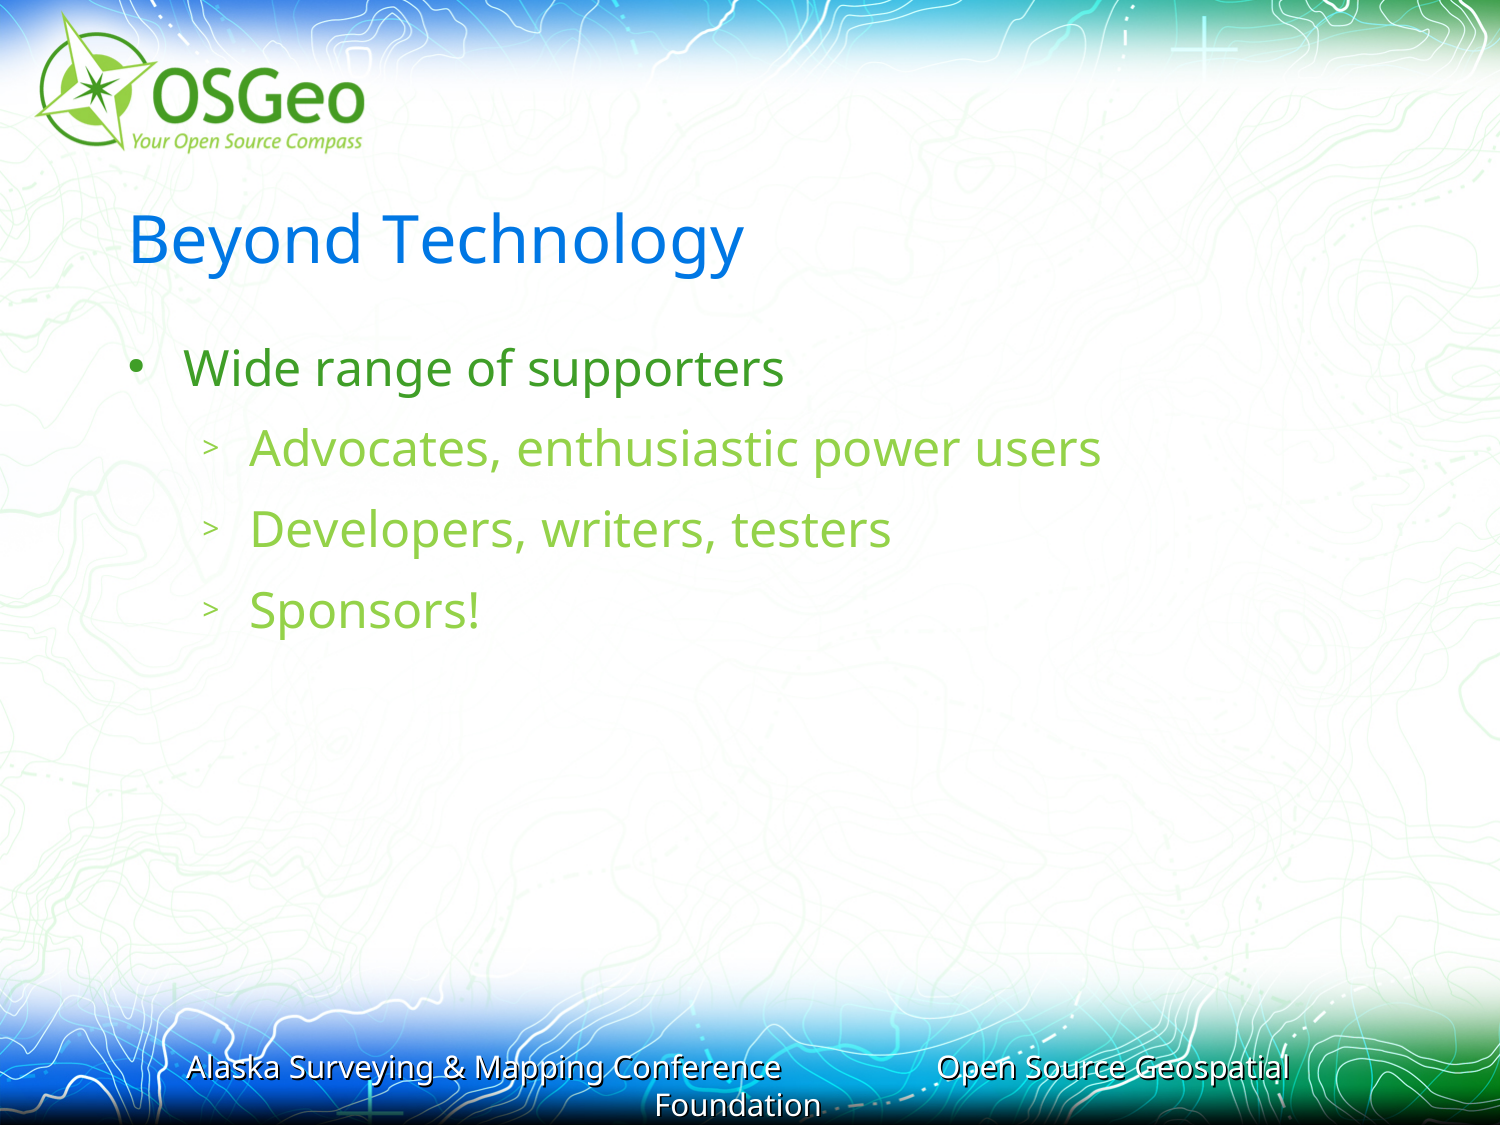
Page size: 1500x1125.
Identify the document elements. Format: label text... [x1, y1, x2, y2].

list Wide range of supporters Advocates, enthusiastic power users Developers, writers, testers Sponsors! [112, 324, 1388, 1068]
title Beyond Technology [112, 187, 1388, 288]
picture [0, 0, 1500, 1125]
